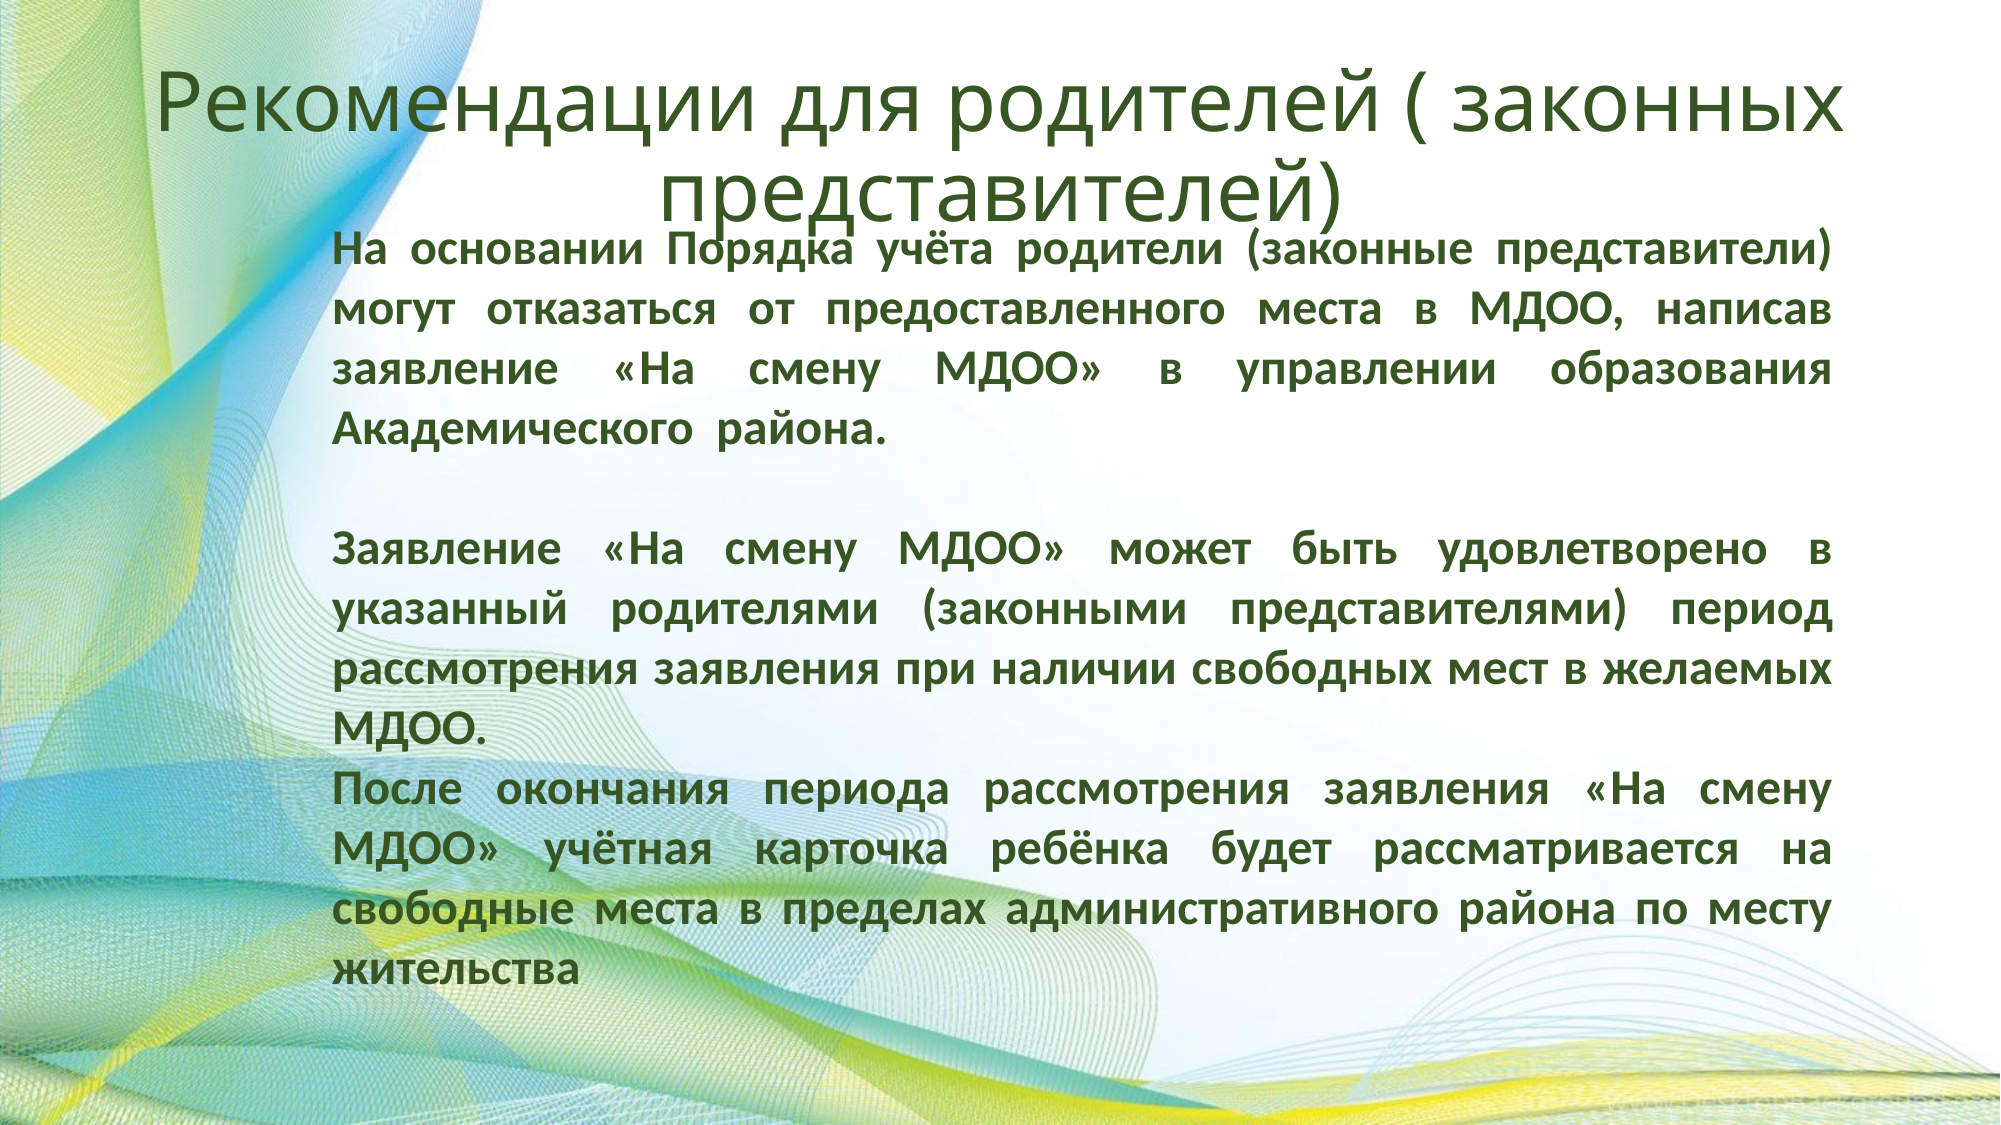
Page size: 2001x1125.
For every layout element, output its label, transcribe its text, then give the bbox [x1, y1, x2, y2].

text_box На основании Порядка учёта родители (законные представители) могут отказаться от предоставленного места в МДОО, написав заявление «На смену МДОО» в управлении образования Академического района. Заявление «На смену МДОО» может быть удовлетворено в указанный родителями (законными представителями) период рассмотрения заявления при наличии свободных мест в желаемых МДОО. После окончания периода рассмотрения заявления «На смену МДОО» учётная карточка ребёнка будет рассматривается на свободные места в пределах административного района по месту жительства [317, 207, 1849, 1002]
subtitle Рекомендации для родителей ( законных представителей) [120, 52, 1880, 169]
picture [0, 0, 2000, 1125]
